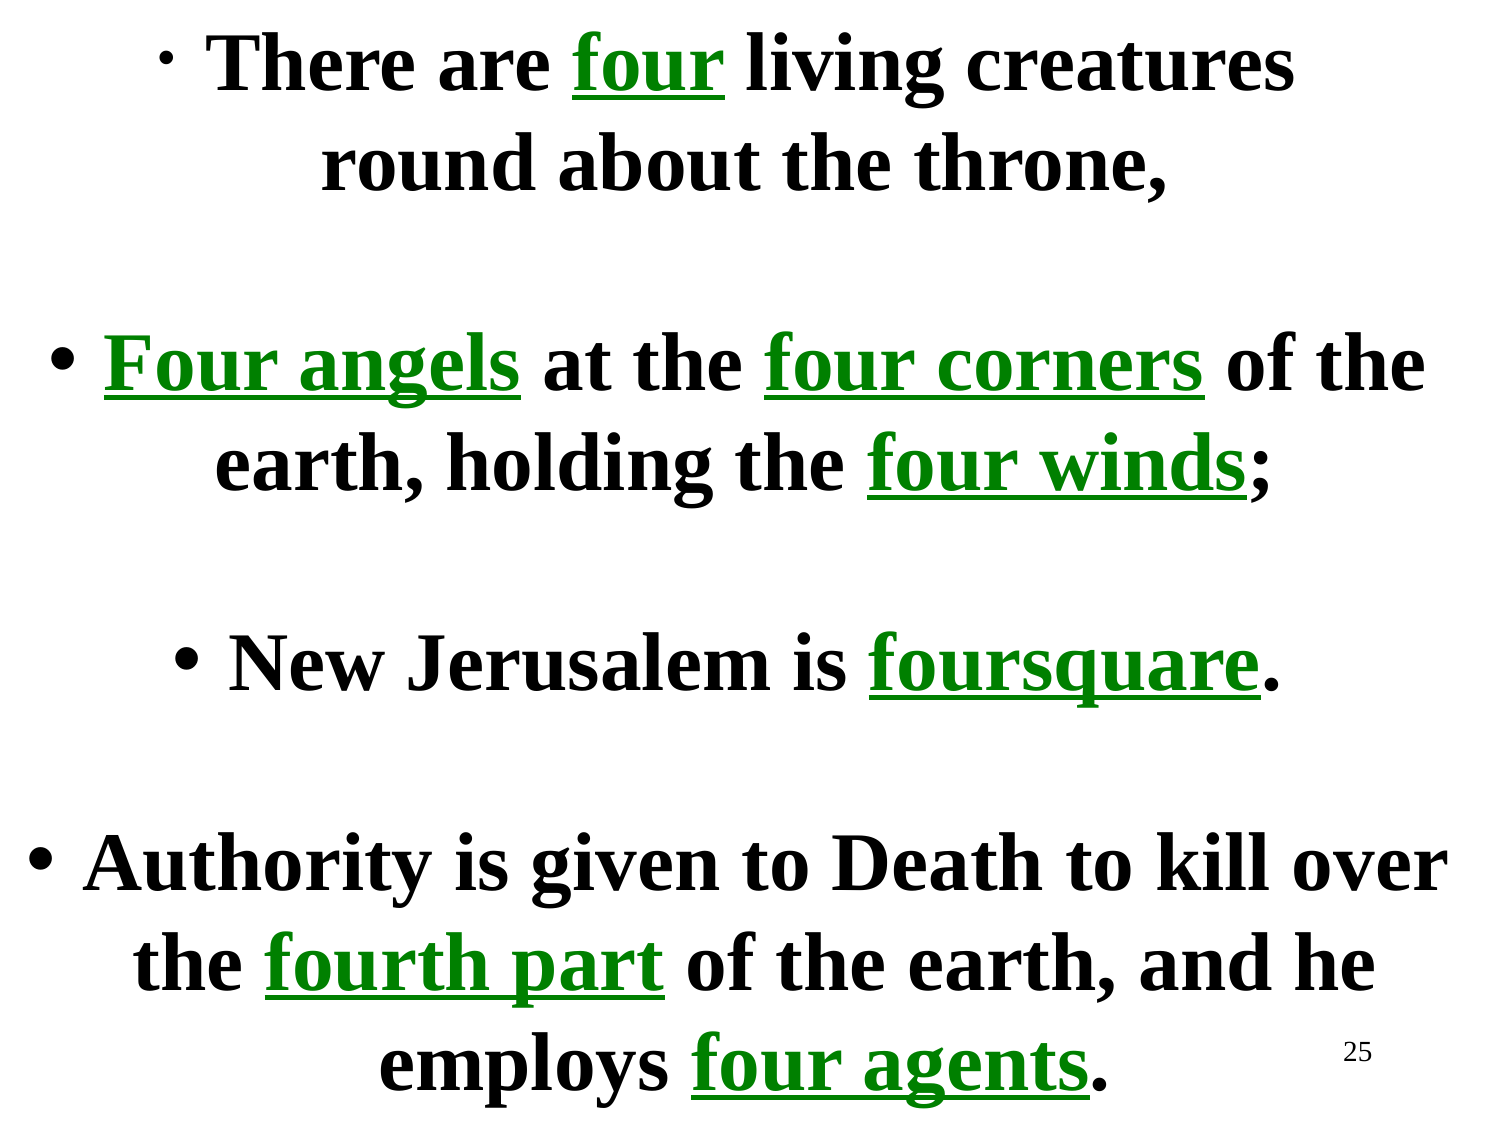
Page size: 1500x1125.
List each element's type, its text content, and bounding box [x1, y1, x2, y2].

text_box There are four living creatures round about the throne, Four angels at the four corners of the earth, holding the four winds; New Jerusalem is foursquare. Authority is given to Death to kill over the fourth part of the earth, and he employs four agents. [0, 0, 1475, 1115]
